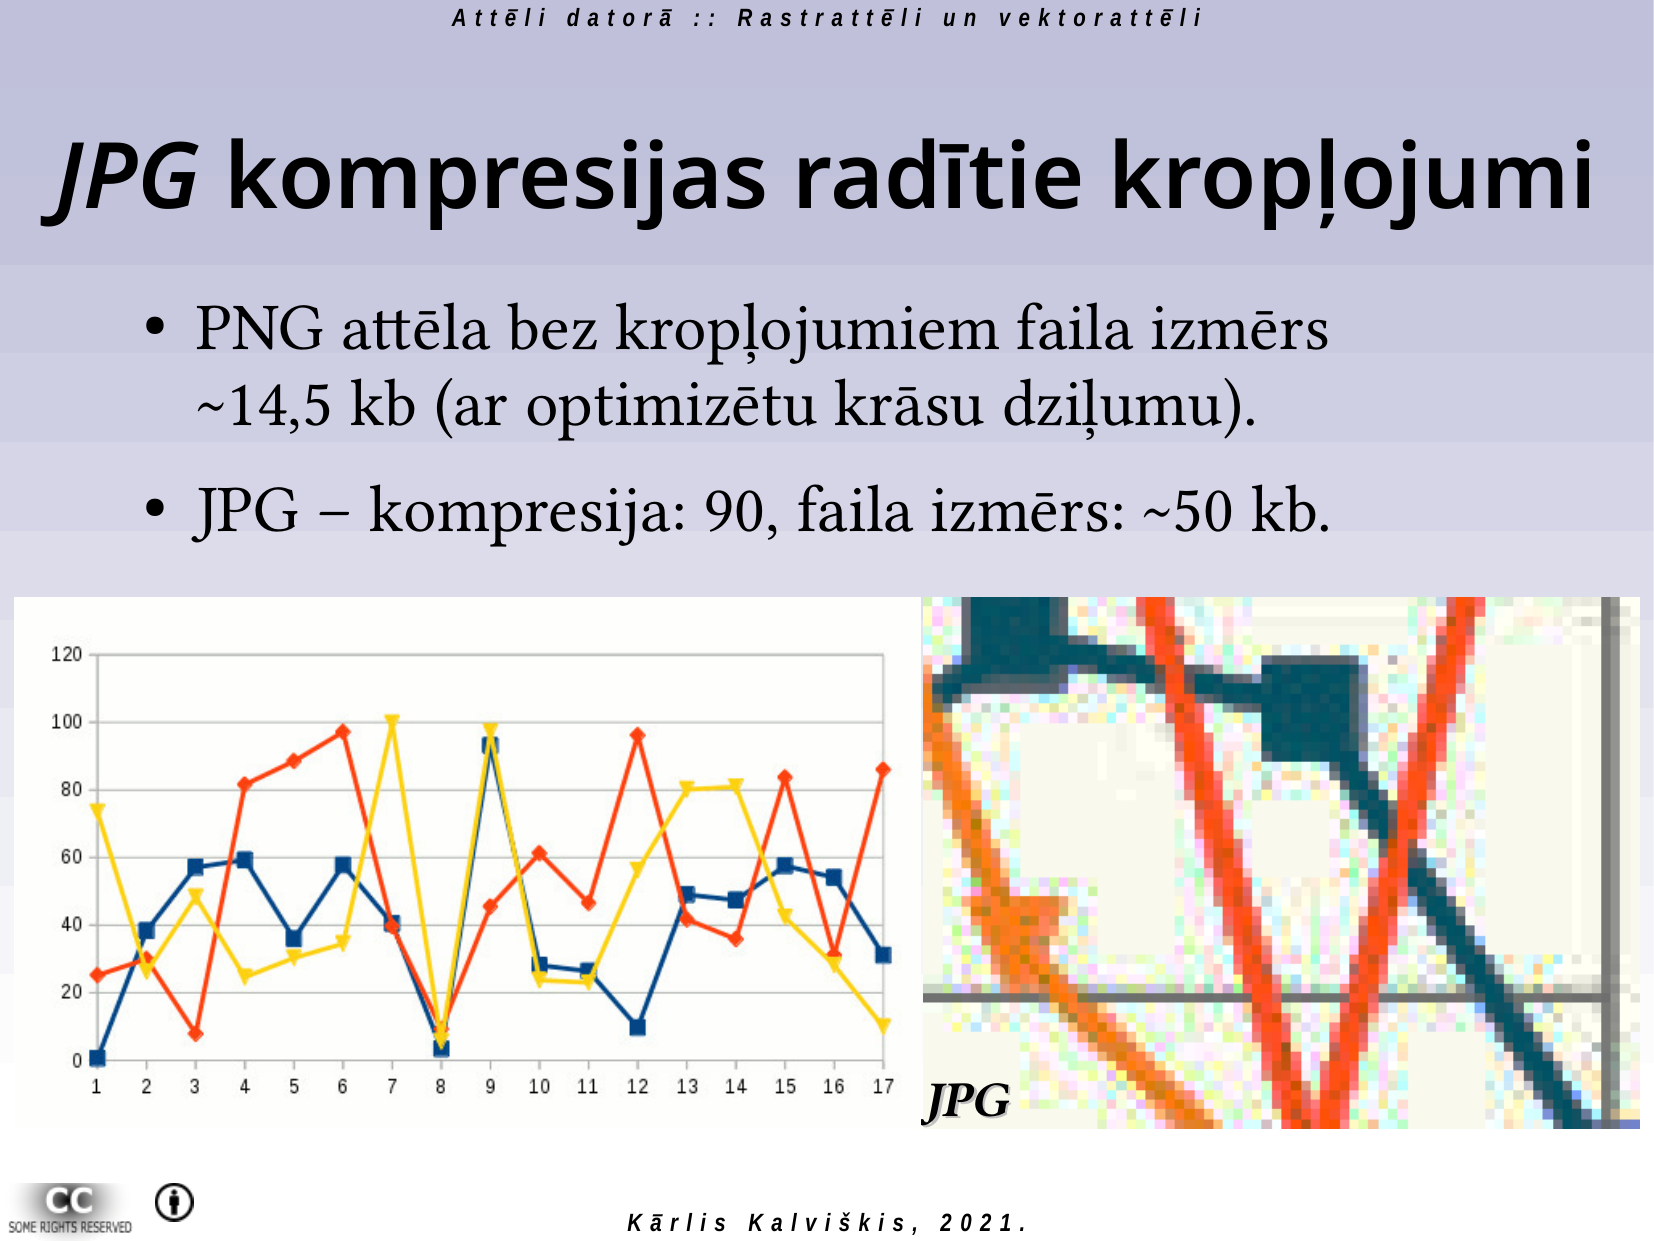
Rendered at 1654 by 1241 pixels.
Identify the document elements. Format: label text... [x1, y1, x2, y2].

picture [0, 0, 1654, 1241]
title JPG kompresijas radītie kropļojumi [29, 49, 1625, 296]
list PNG attēla bez kropļojumiem faila izmērs ~14,5 kb (ar optimizētu krāsu dziļumu). JPG – kompresija: 90, faila izmērs: ~50 kb. [125, 289, 1529, 1113]
